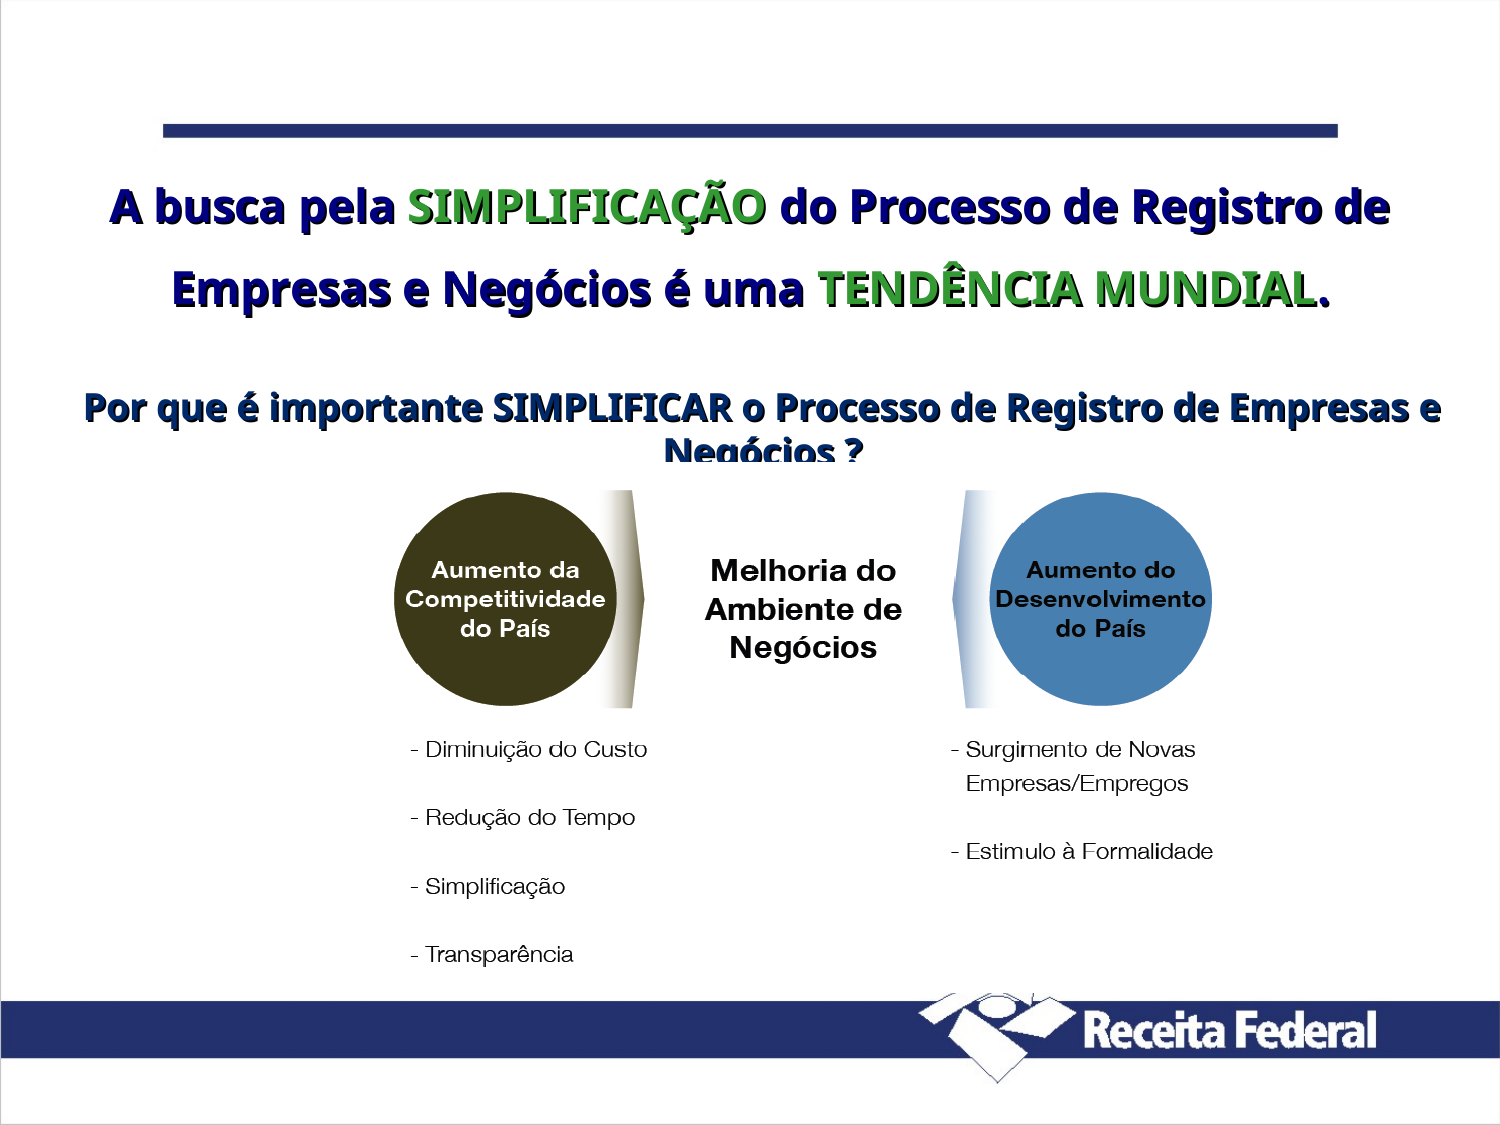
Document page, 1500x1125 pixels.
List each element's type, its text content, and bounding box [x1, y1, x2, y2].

text_box Por que é importante SIMPLIFICAR o Processo de Registro de Empresas e Negócios ? [24, 374, 1500, 481]
picture [0, 0, 1500, 141]
text_box A busca pela SIMPLIFICAÇÃO do Processo de Registro de Empresas e Negócios é uma TENDÊNCIA MUNDIAL. [0, 141, 1500, 313]
picture [0, 313, 1500, 1125]
chart [350, 462, 1225, 993]
